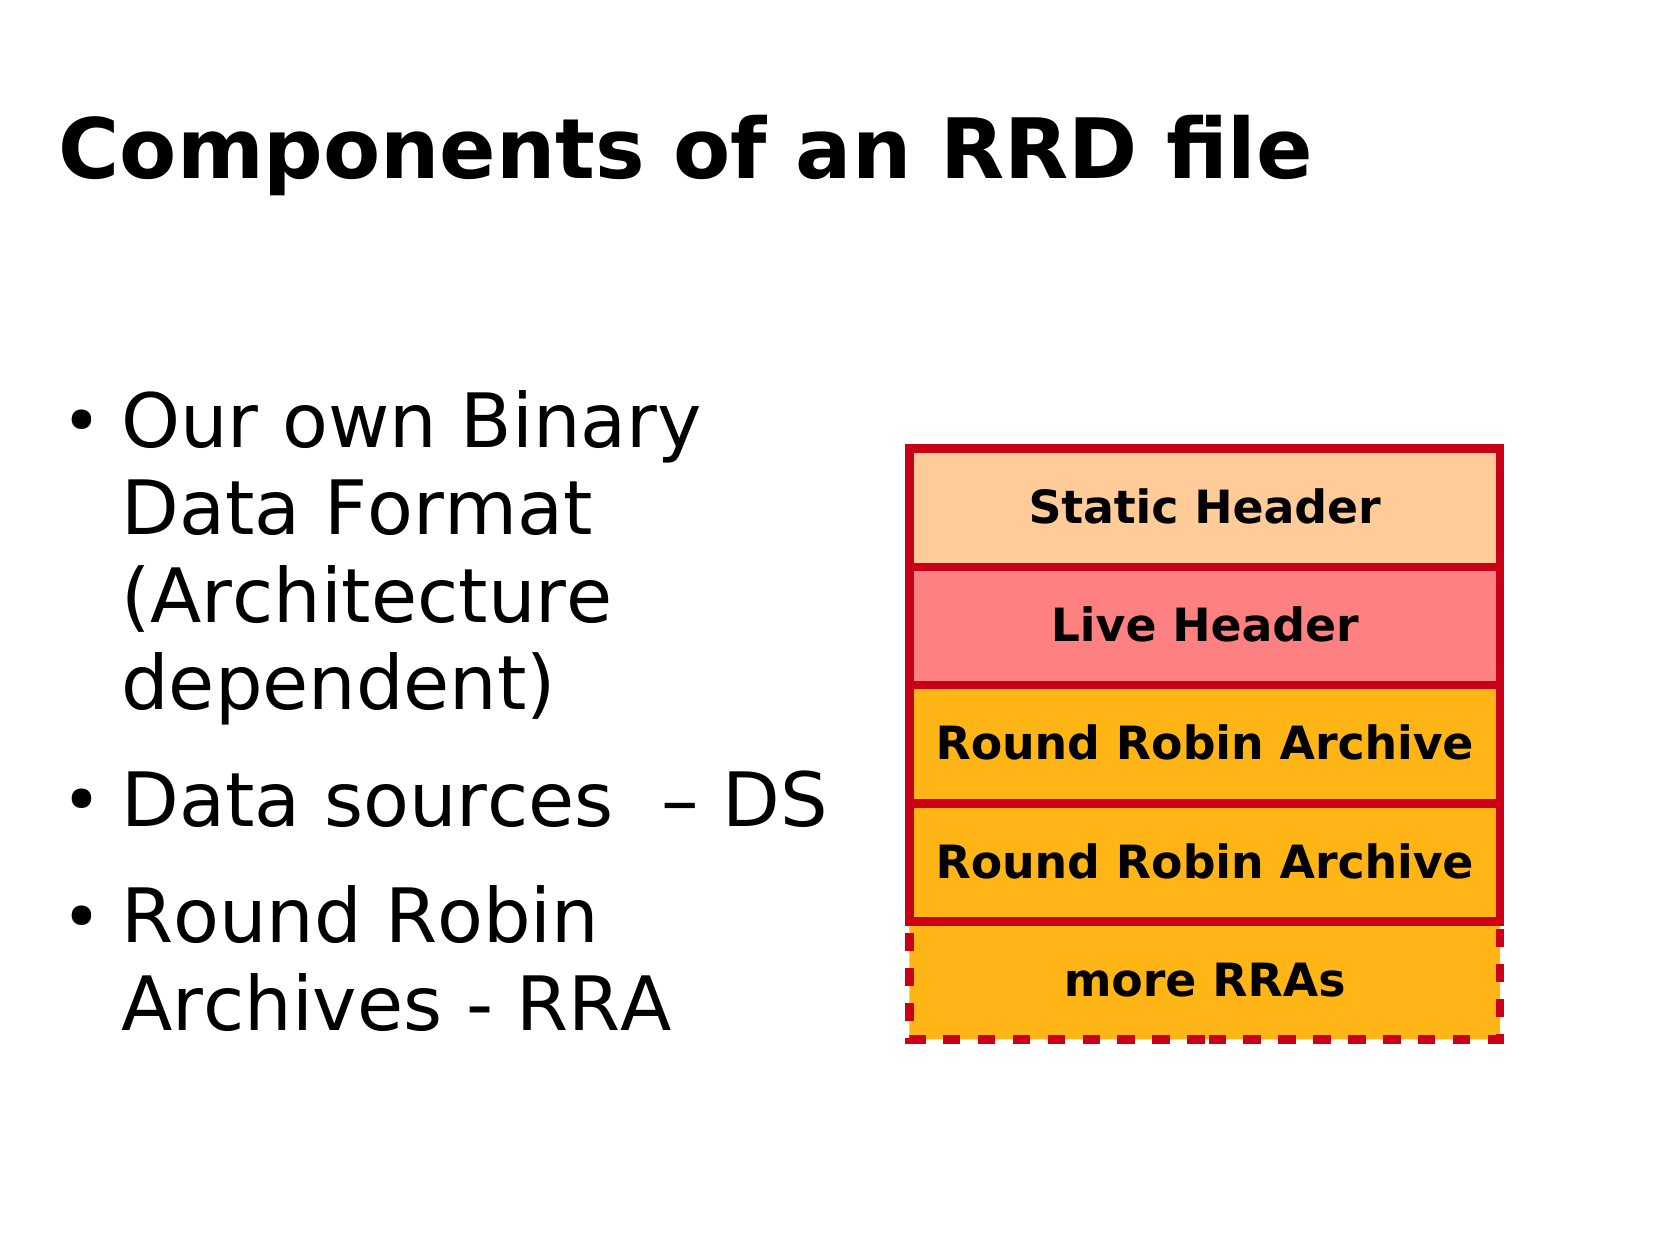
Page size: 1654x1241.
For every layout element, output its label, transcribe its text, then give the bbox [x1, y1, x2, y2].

text_box Round Robin Archive [909, 686, 1501, 803]
text_box Static Header [909, 448, 1501, 566]
title Components of an RRD file [59, 75, 1607, 225]
text_box more RRAs [909, 922, 1501, 1040]
list Our own Binary Data Format (Architecture dependent) Data sources – DS Round Robin Archives - RRA [50, 377, 851, 1146]
text_box Round Robin Archive [909, 803, 1501, 922]
text_box Live Header [909, 566, 1501, 686]
